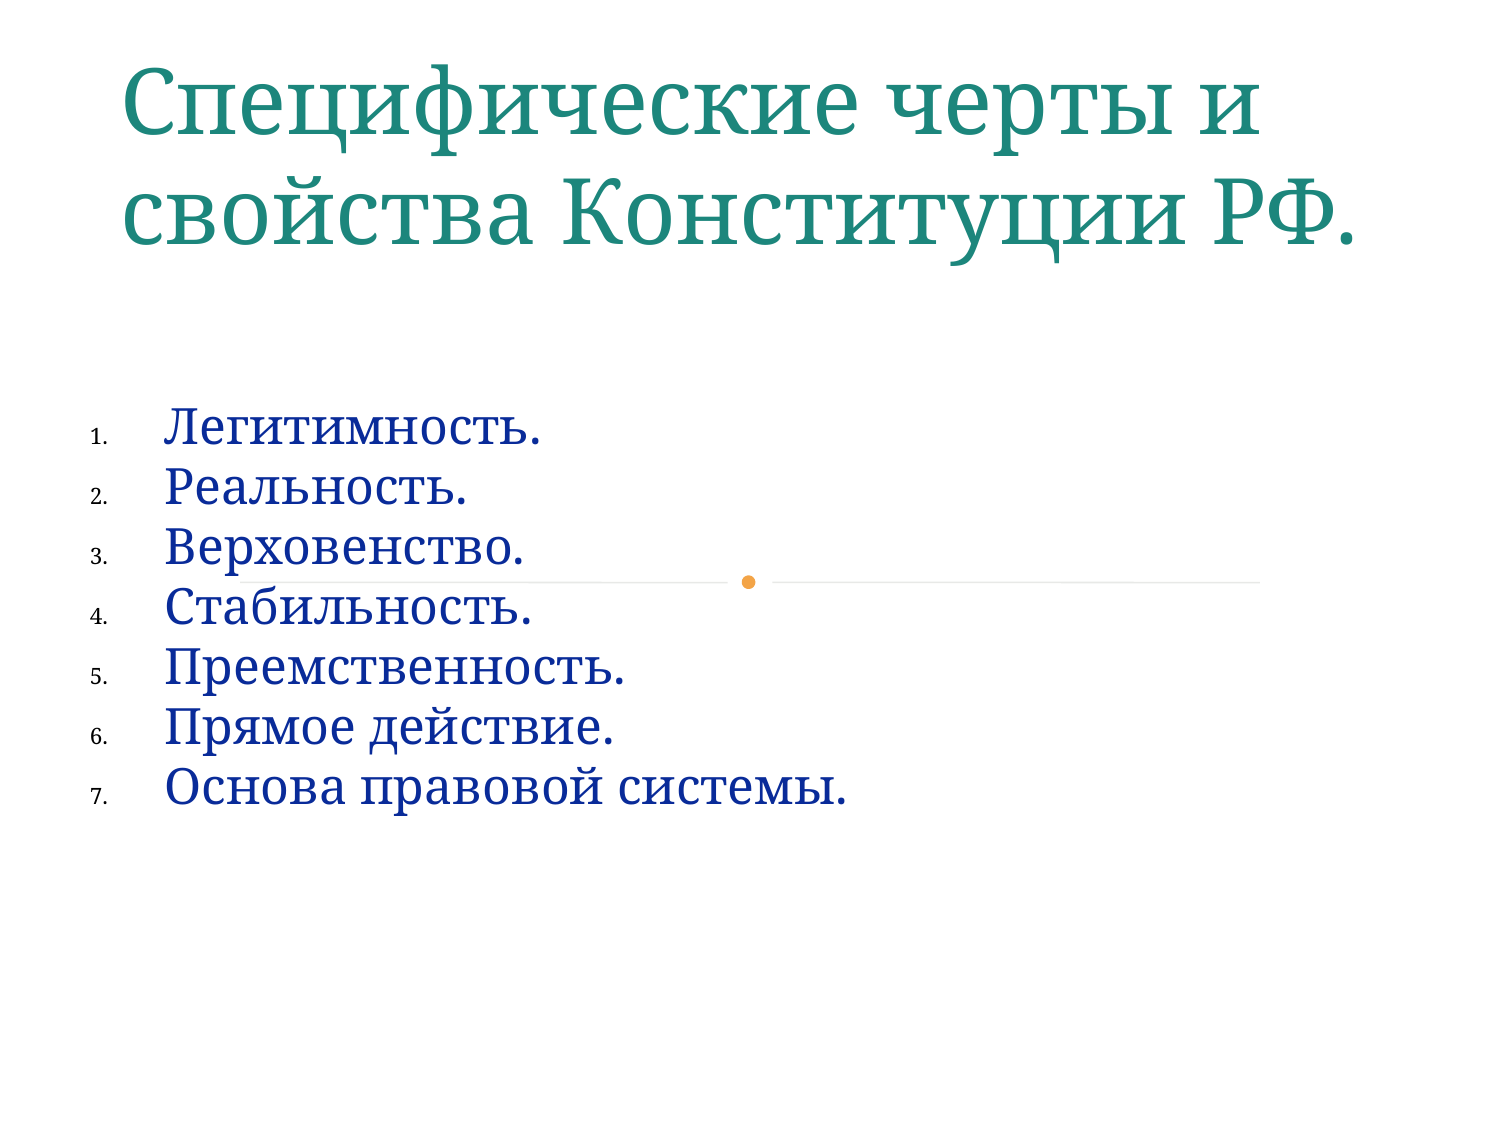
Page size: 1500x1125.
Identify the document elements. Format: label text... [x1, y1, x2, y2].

title Специфические черты и свойства Конституции РФ. [105, 35, 1468, 282]
subtitle Легитимность. Реальность. Верховенство. Стабильность. Преемственность. Прямое действие. Основа правовой системы. [75, 386, 1438, 903]
